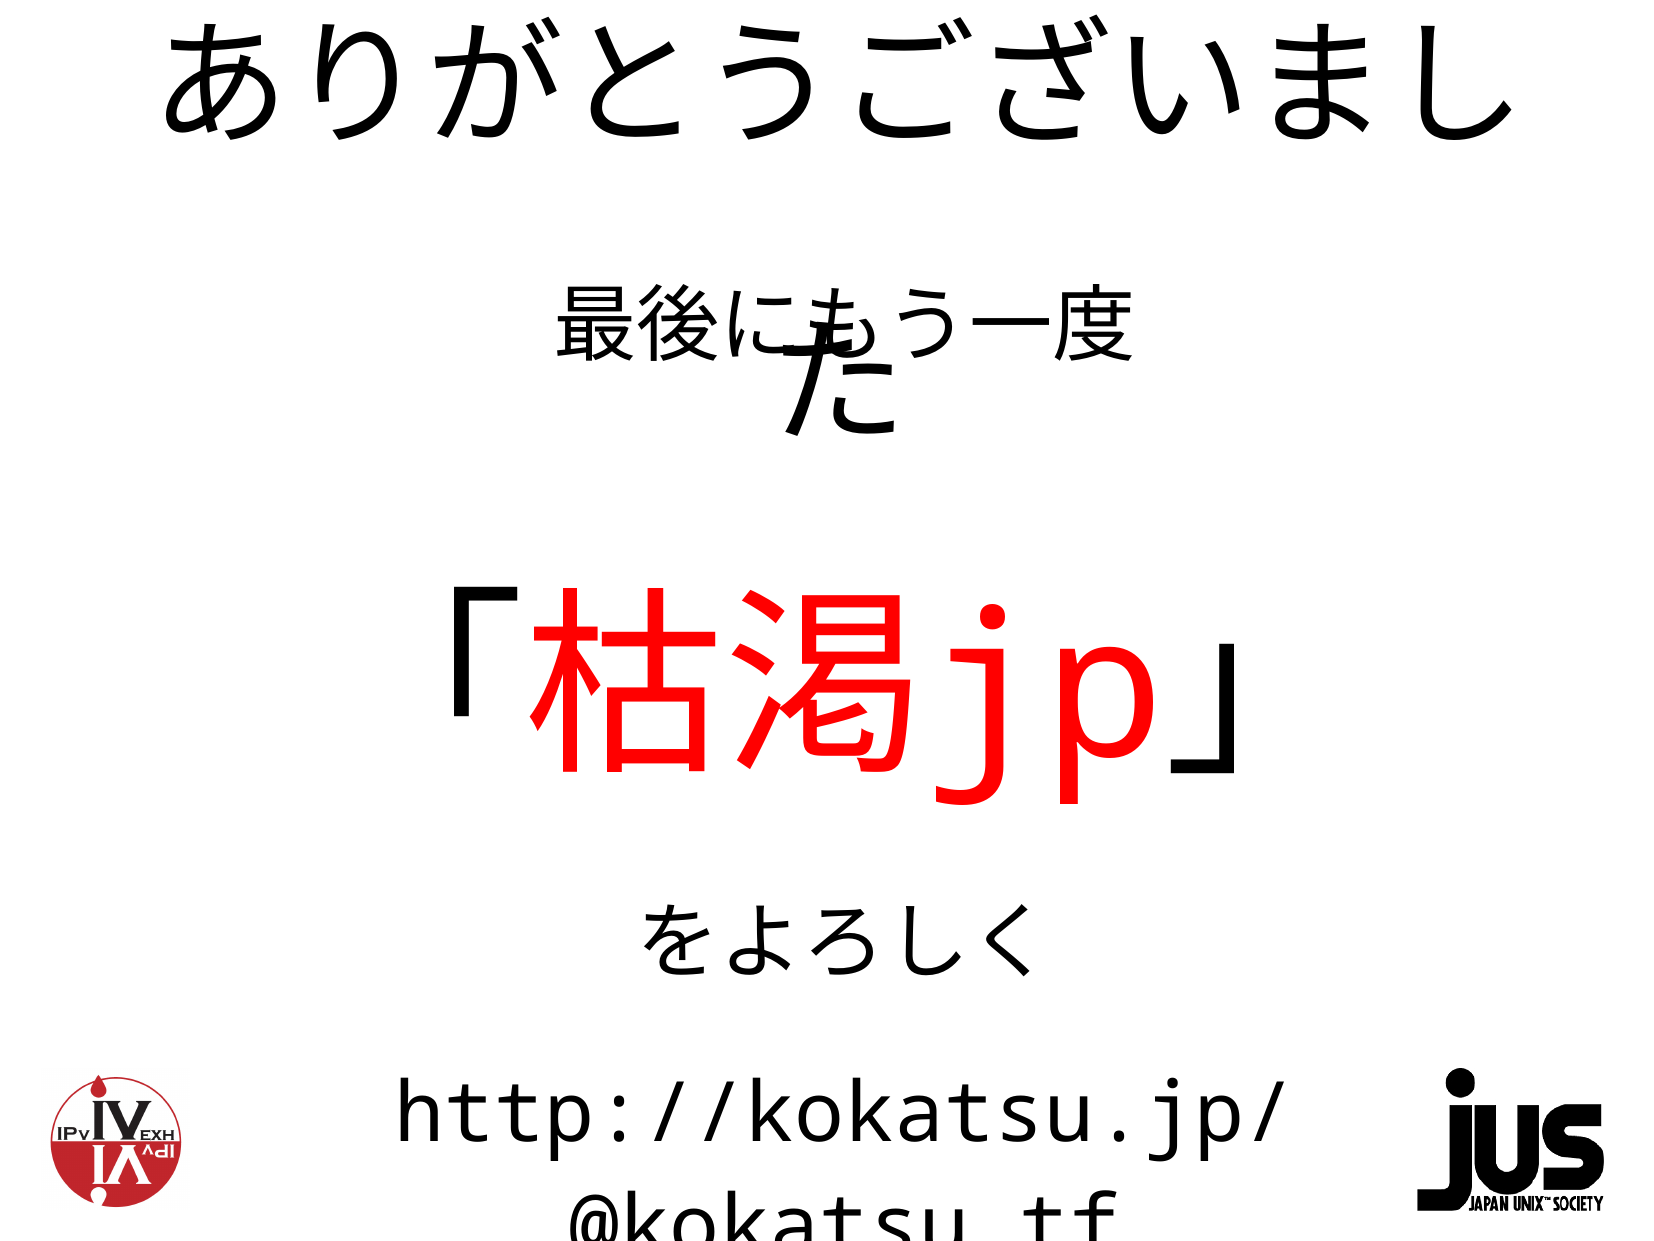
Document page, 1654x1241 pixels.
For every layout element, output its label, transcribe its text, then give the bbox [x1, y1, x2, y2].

picture [41, 1068, 190, 1210]
text_box 最後にもう一度 「枯渇jp」 をよろしく http://kokatsu.jp/ @kokatsu_tf [118, 295, 1571, 1183]
picture [1417, 1068, 1604, 1211]
subtitle ありがとうございました [112, 88, 1565, 257]
